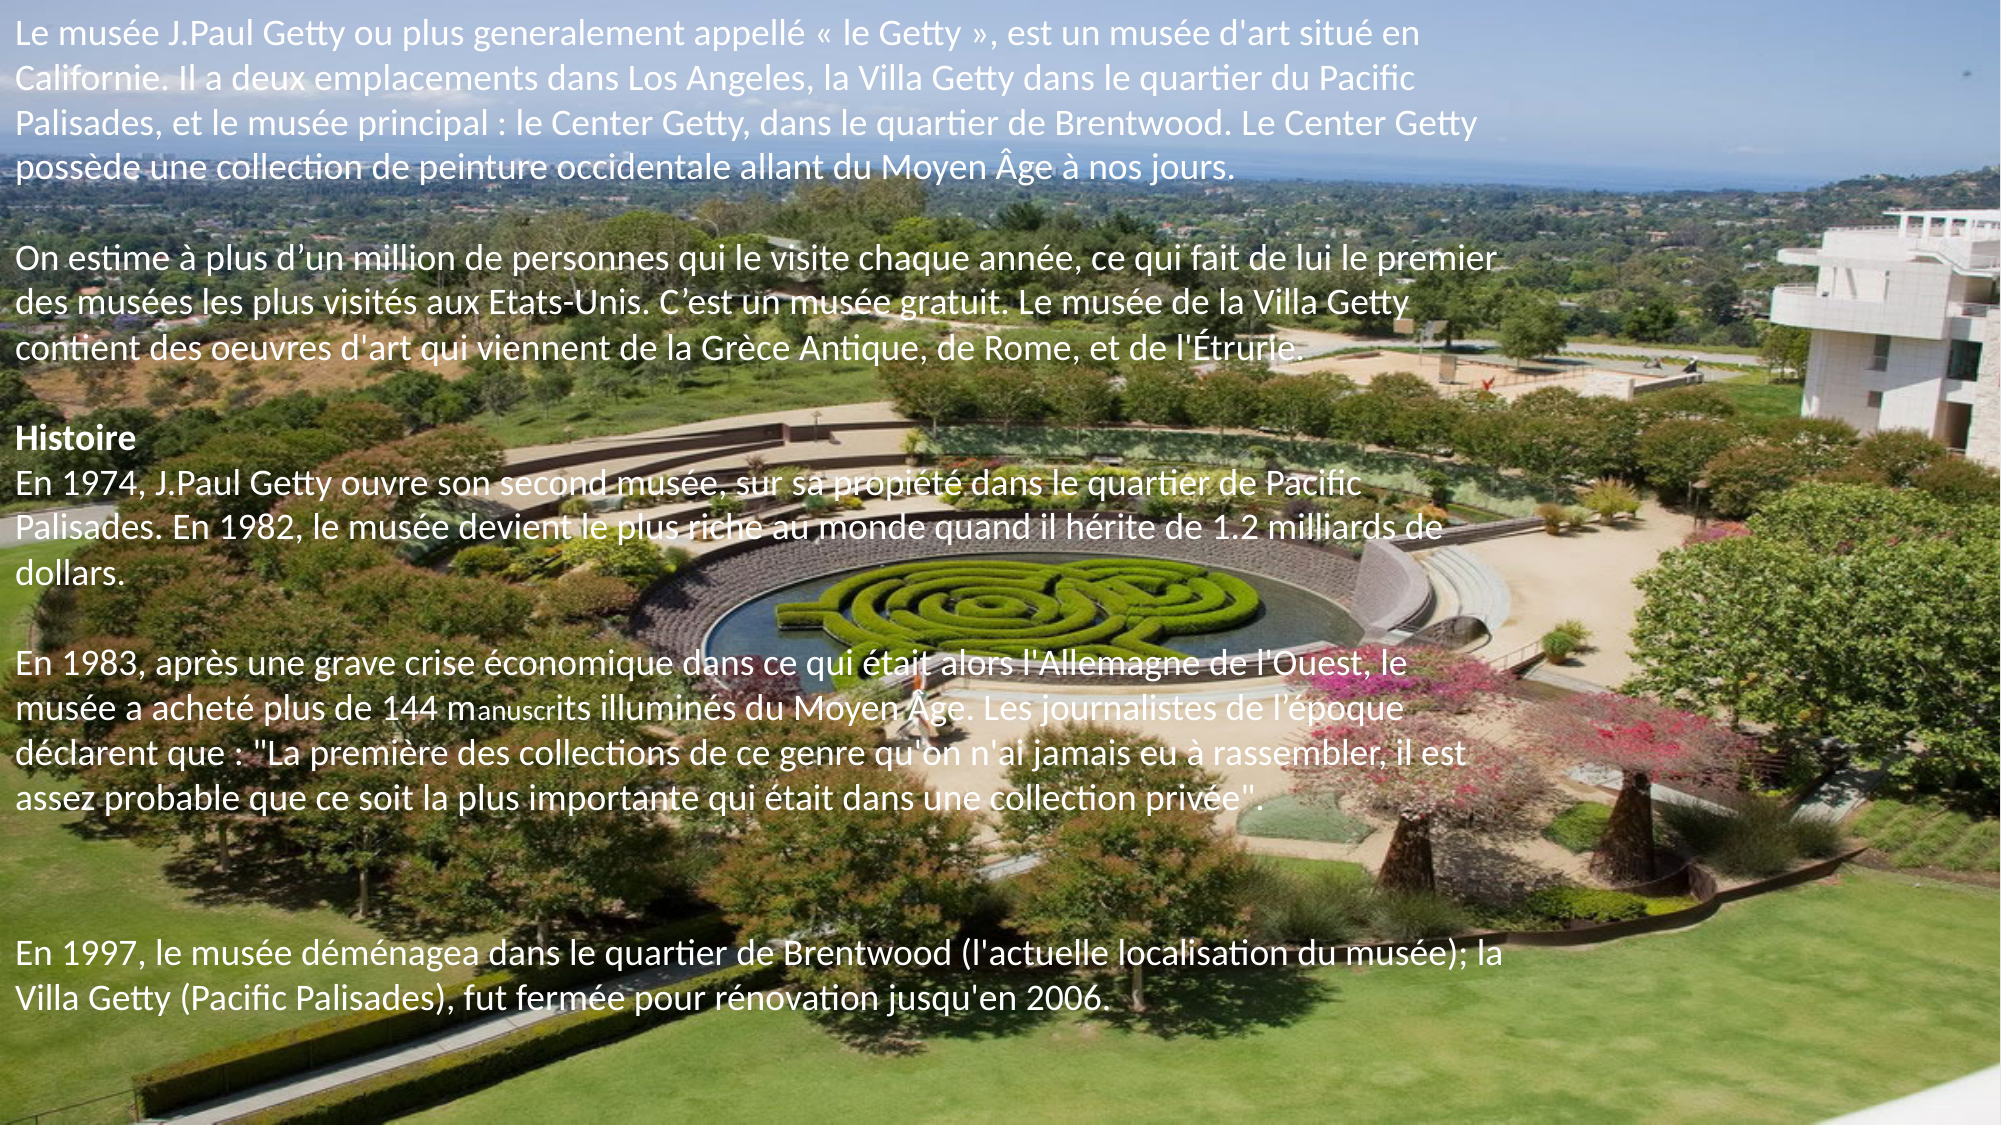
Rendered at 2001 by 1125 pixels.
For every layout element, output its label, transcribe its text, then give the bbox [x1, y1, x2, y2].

picture [0, 0, 2001, 1125]
text_box Le musée J.Paul Getty ou plus generalement appellé « le Getty », est un musée d'art situé en Californie. Il a deux emplacements dans Los Angeles, la Villa Getty dans le quartier du Pacific Palisades, et le musée principal : le Center Getty, dans le quartier de Brentwood. Le Center Getty possède une collection de peinture occidentale allant du Moyen Âge à nos jours. On estime à plus d’un million de personnes qui le visite chaque année, ce qui fait de lui le premier des musées les plus visités aux Etats-Unis. C’est un musée gratuit. Le musée de la Villa Getty contient des oeuvres d'art qui viennent de la Grèce Antique, de Rome, et de l'Étrurie. Histoire En 1974, J.Paul Getty ouvre son second musée, sur sa propiété dans le quartier de Pacific Palisades. En 1982, le musée devient le plus riche au monde quand il hérite de 1.2 milliards de dollars. En 1983, après une grave crise économique dans ce qui était alors l'Allemagne de l'Ouest, le musée a acheté plus de 144 manuscrits illuminés du Moyen Âge. Les journalistes de l’époque déclarent que : "La première des collections de ce genre qu'on n'ai jamais eu à rassembler, il est assez probable que ce soit la plus importante qui était dans une collection privée". En 1997, le musée déménagea dans le quartier de Brentwood (l'actuelle localisation du musée); la Villa Getty (Pacific Palisades), fut fermée pour rénovation jusqu'en 2006. [0, 0, 1526, 1070]
